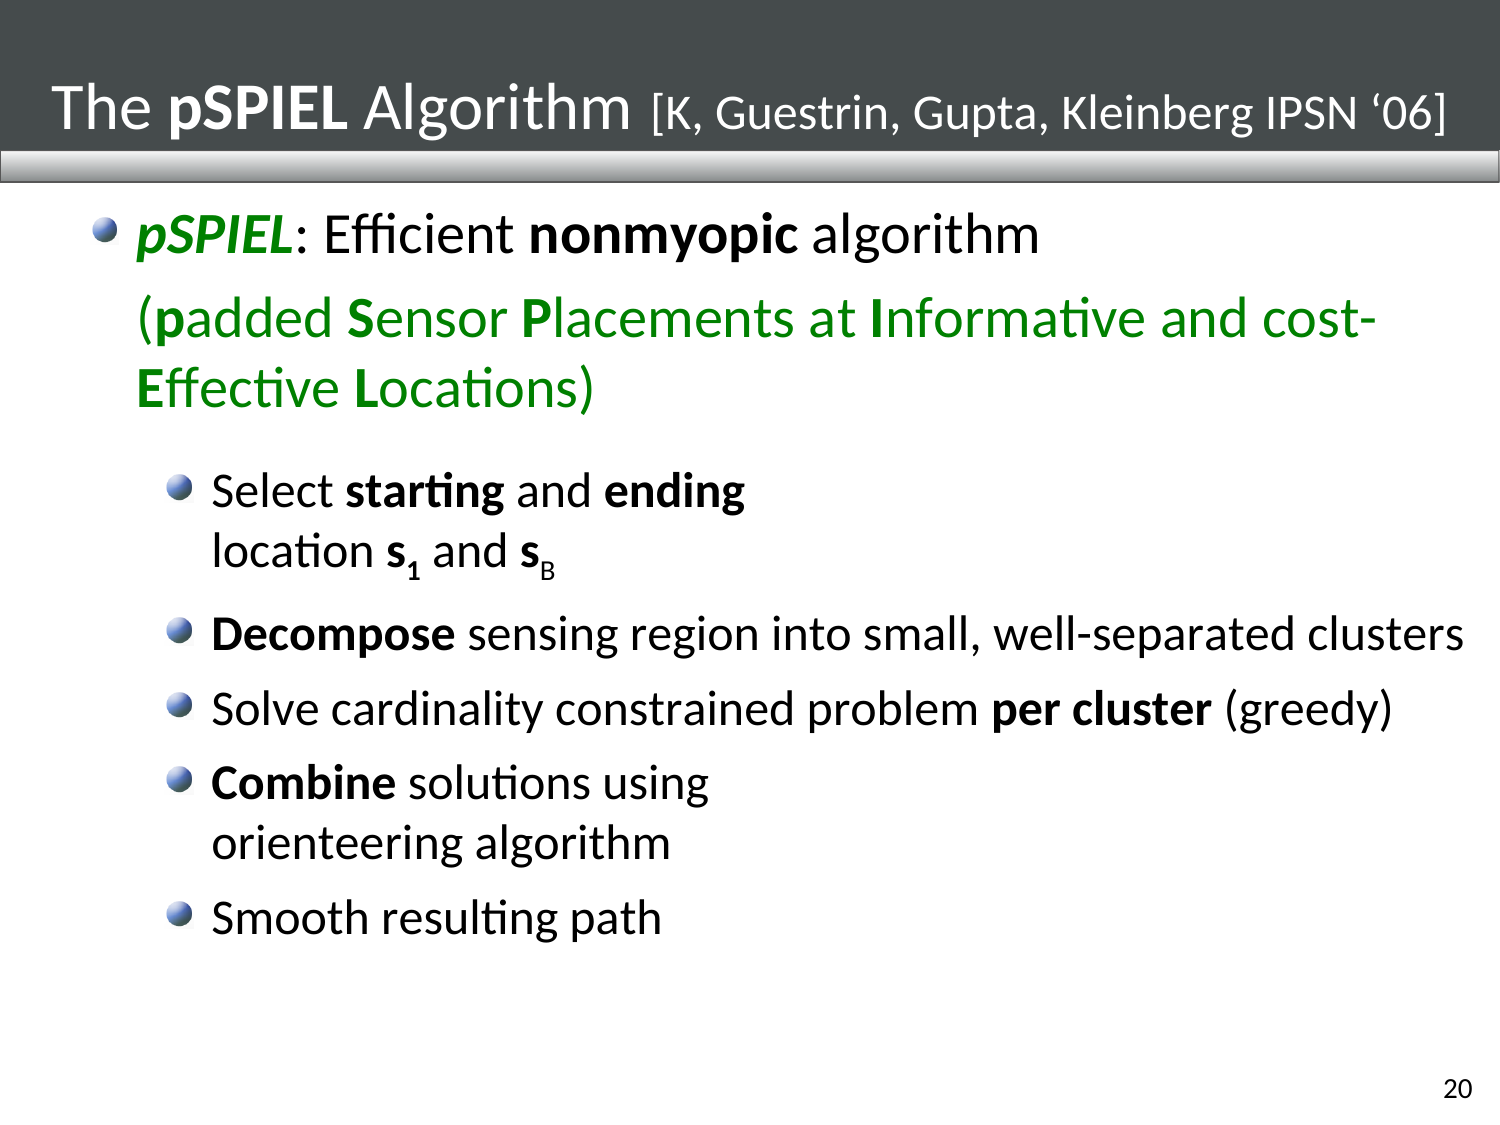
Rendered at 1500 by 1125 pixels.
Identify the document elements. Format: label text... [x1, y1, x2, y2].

text_box Select starting and ending location s1 and sB Decompose sensing region into small, well-separated clusters Solve cardinality constrained problem per cluster (greedy) Combine solutions using orienteering algorithm Smooth resulting path [149, 450, 1500, 1125]
picture [164, 764, 194, 795]
picture [164, 899, 194, 929]
picture [164, 615, 194, 646]
title The pSPIEL Algorithm [K, Guestrin, Gupta, Kleinberg IPSN ‘06] [0, 22, 1500, 150]
picture [164, 690, 194, 720]
list pSPIEL: Efficient nonmyopic algorithm (padded Sensor Placements at Informative and cost-Effective Locations) [75, 187, 1438, 1051]
picture [164, 472, 194, 503]
